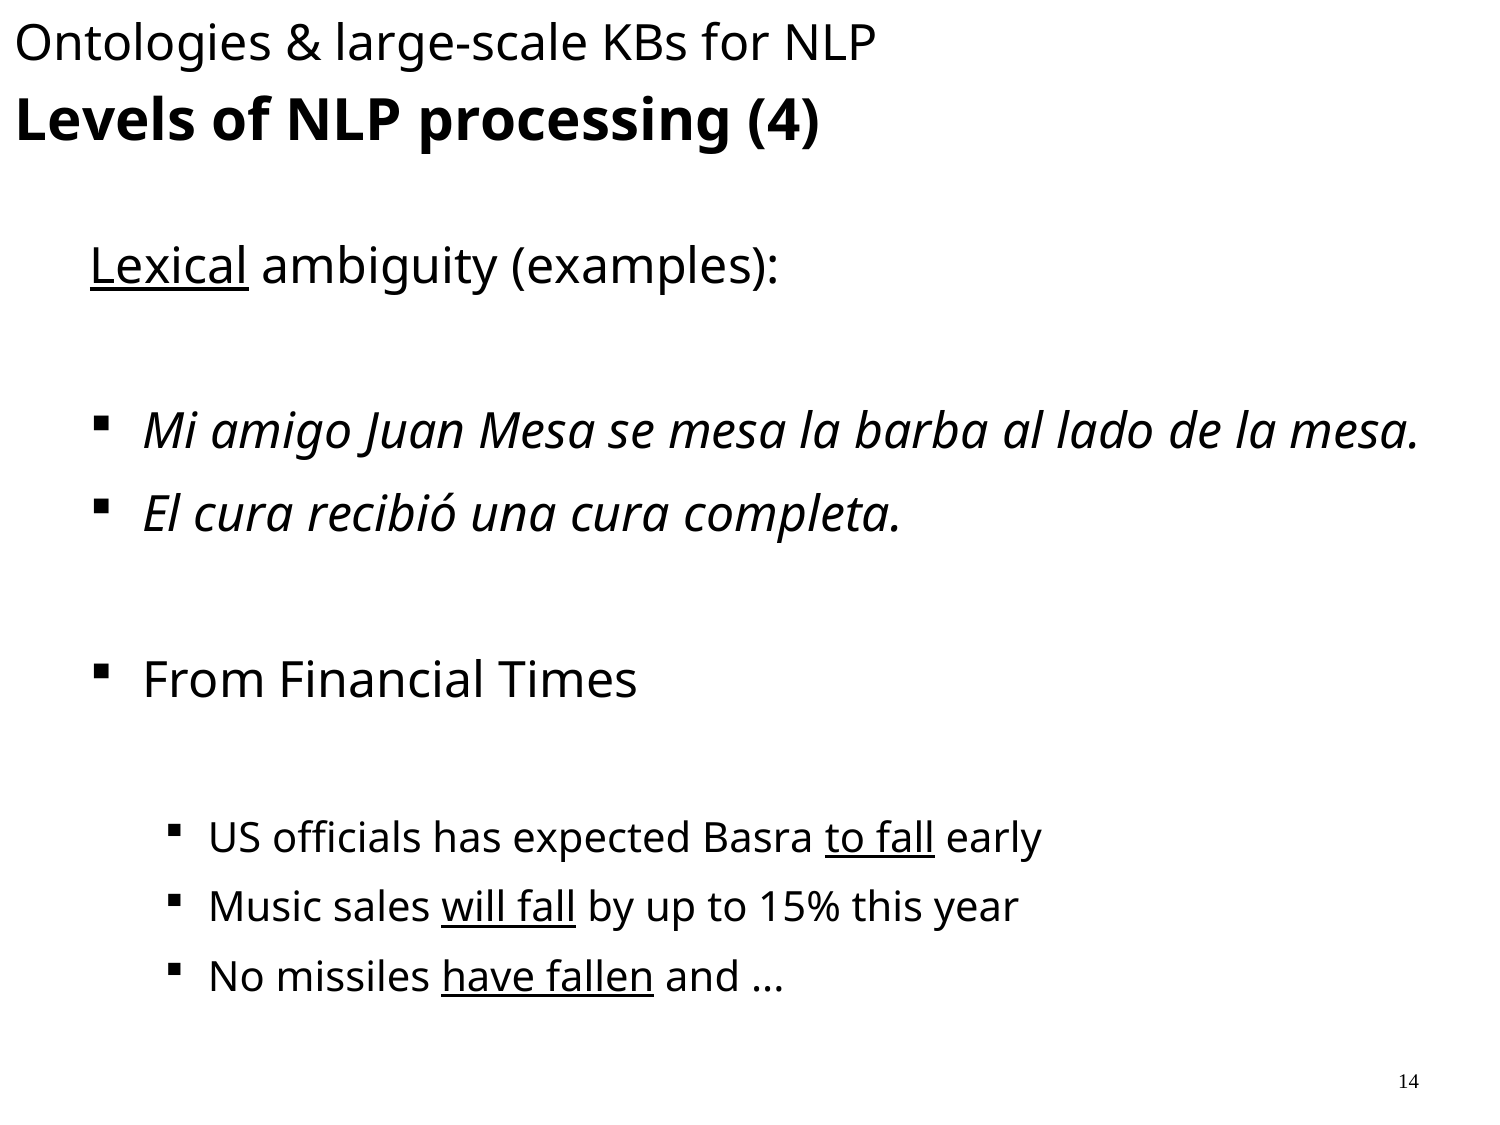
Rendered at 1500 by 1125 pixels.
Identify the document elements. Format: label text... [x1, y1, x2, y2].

title Ontologies & large-scale KBs for NLP Levels of NLP processing (4) [0, 0, 1500, 156]
list Lexical ambiguity (examples): Mi amigo Juan Mesa se mesa la barba al lado de la mesa. El cura recibió una cura completa. From Financial Times US officials has expected Basra to fall early Music sales will fall by up to 15% this year No missiles have fallen and ... [75, 222, 1480, 1035]
